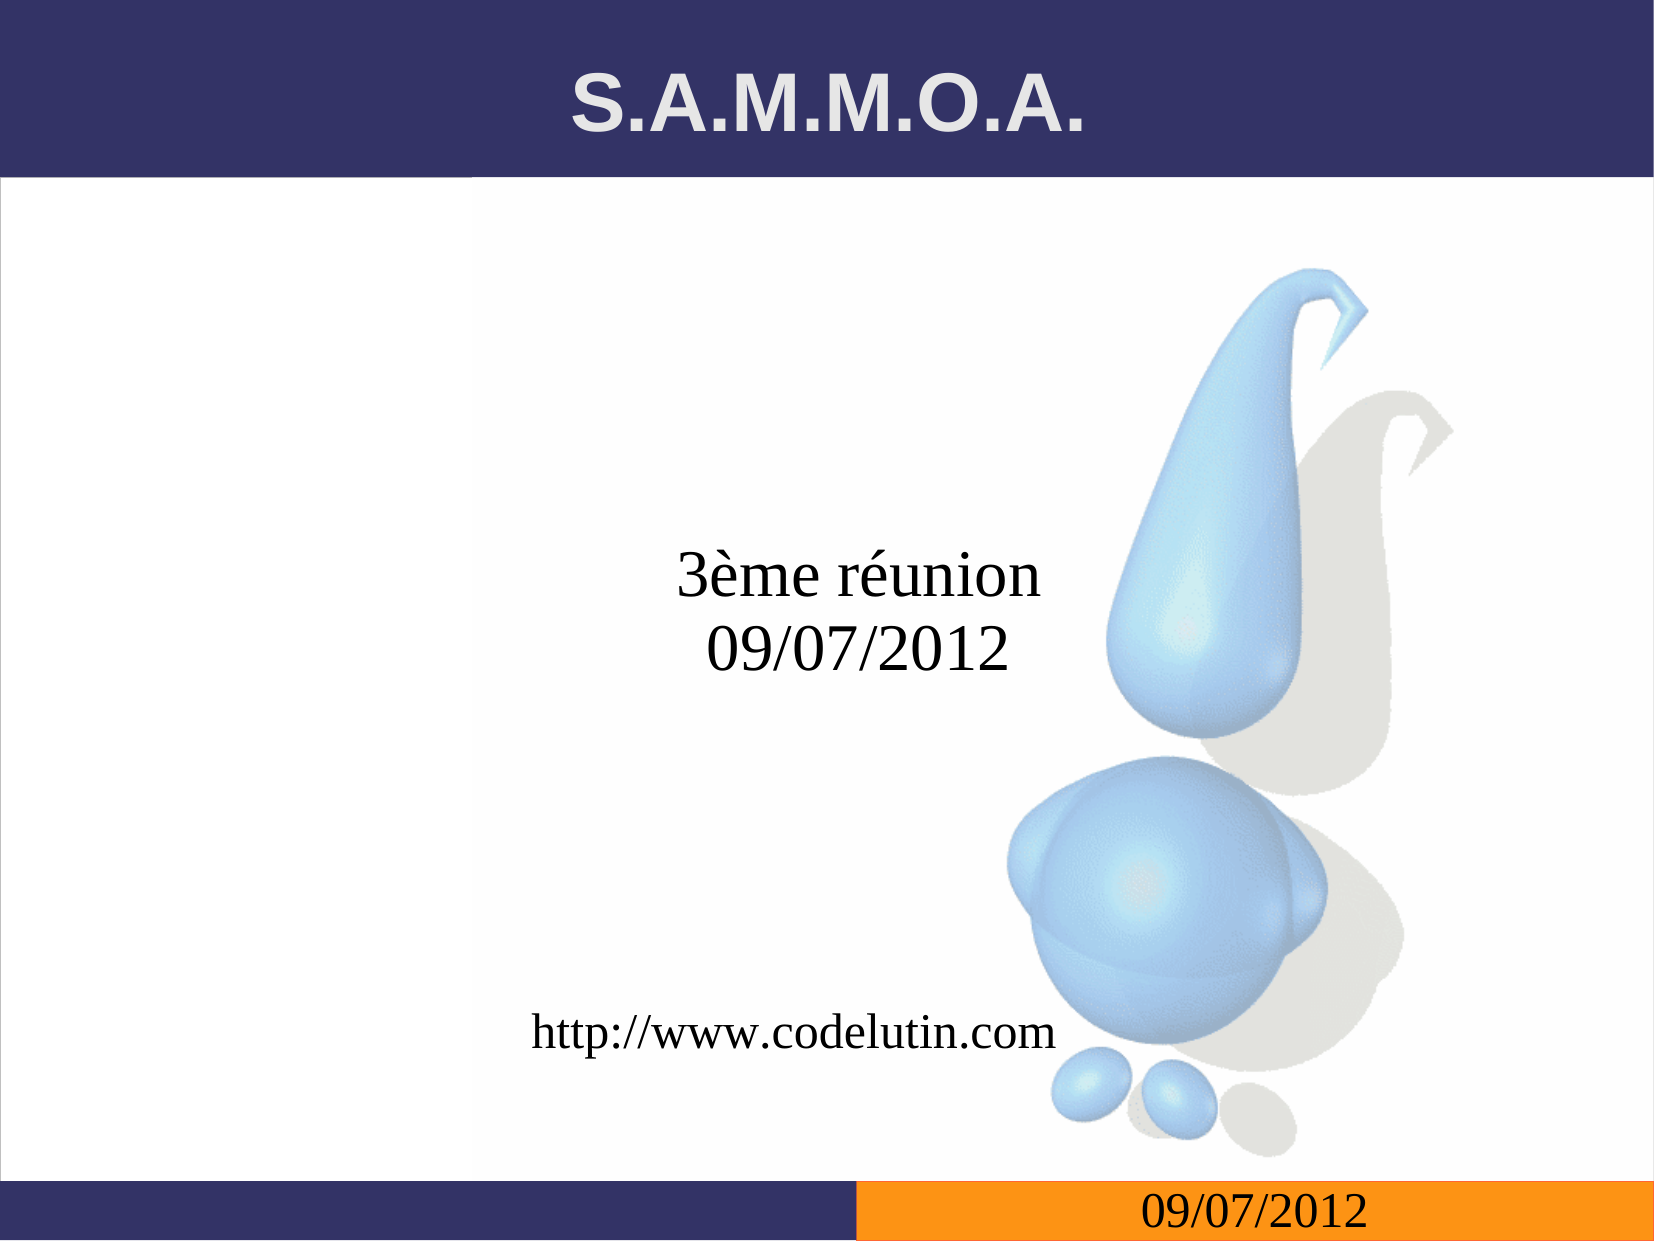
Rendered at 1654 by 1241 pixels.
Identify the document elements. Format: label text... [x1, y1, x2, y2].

picture [472, 178, 1654, 1181]
subtitle 3ème réunion 09/07/2012 [88, 537, 1595, 760]
title S.A.M.M.O.A. [123, 0, 1536, 207]
text_box http://www.codelutin.com [531, 1003, 1058, 1060]
